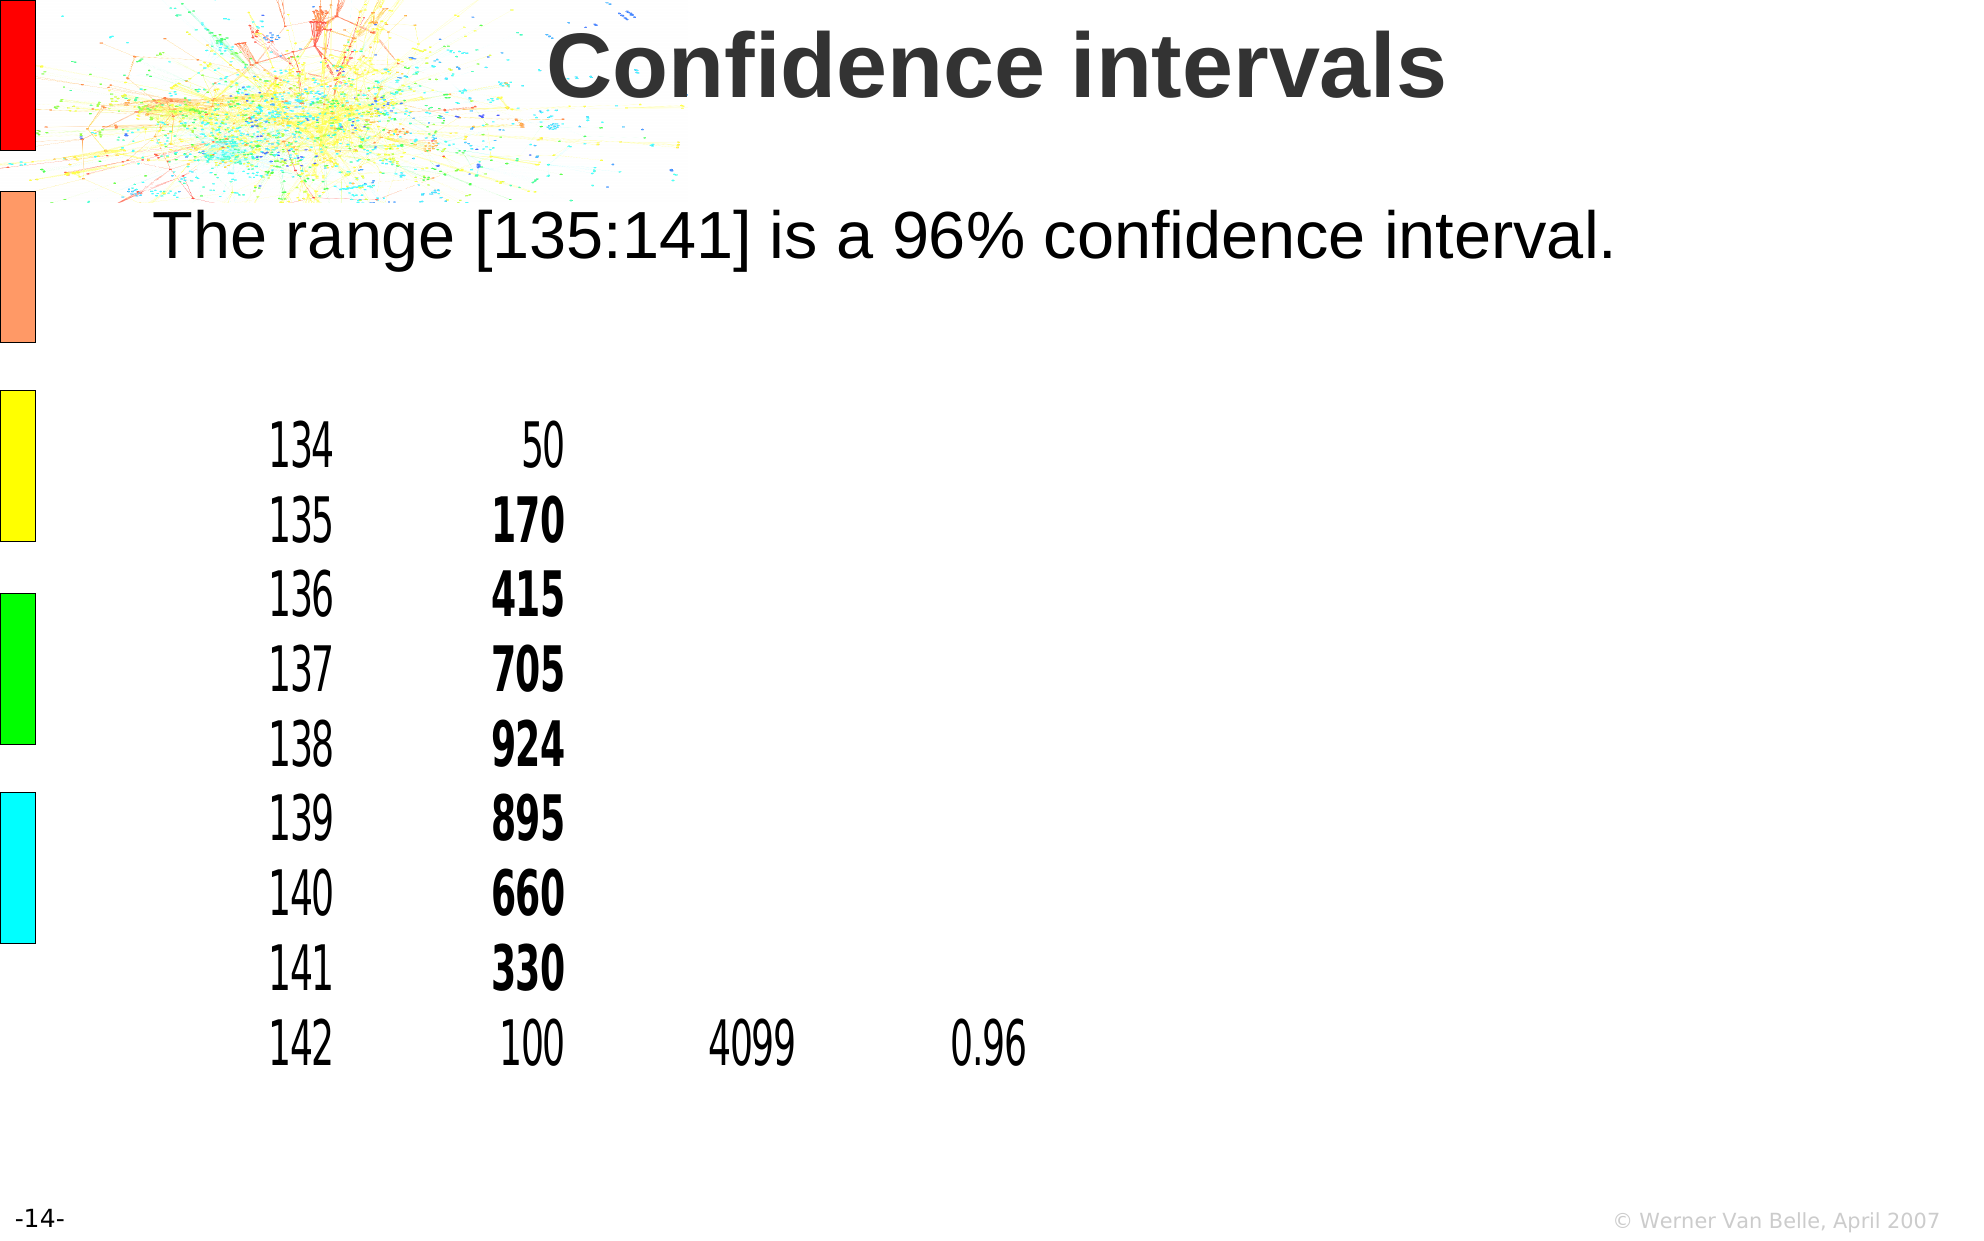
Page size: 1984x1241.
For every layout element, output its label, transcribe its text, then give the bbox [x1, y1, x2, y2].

title Confidence intervals [150, 7, 1845, 125]
chart [106, 412, 1265, 1168]
list The range [135:141] is a 96% confidence interval. [134, 197, 1935, 1152]
